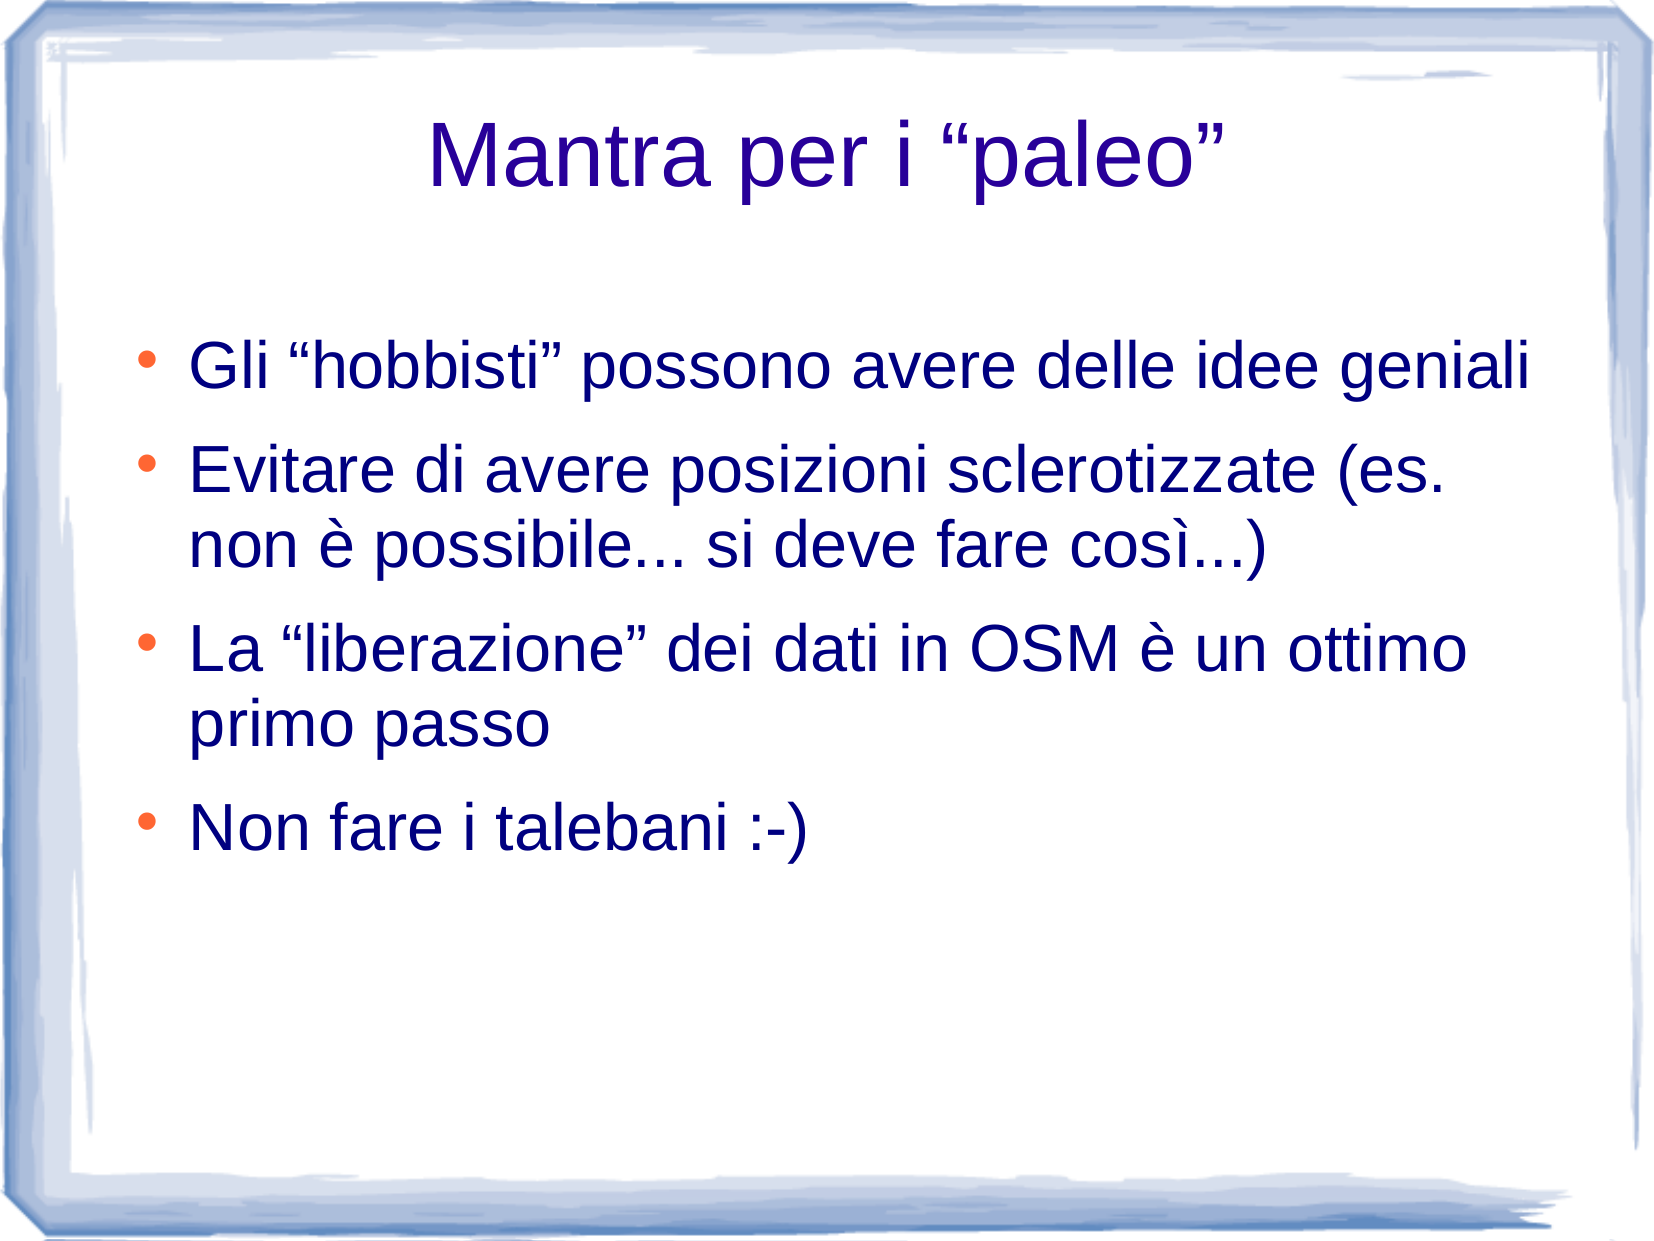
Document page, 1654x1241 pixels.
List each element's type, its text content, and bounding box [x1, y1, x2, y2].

picture [0, 0, 1654, 1241]
list Gli “hobbisti” possono avere delle idee geniali Evitare di avere posizioni sclerotizzate (es. non è possibile... si deve fare così...) La “liberazione” dei dati in OSM è un ottimo primo passo Non fare i talebani :-) [118, 324, 1571, 1129]
title Mantra per i “paleo” [82, 56, 1571, 249]
